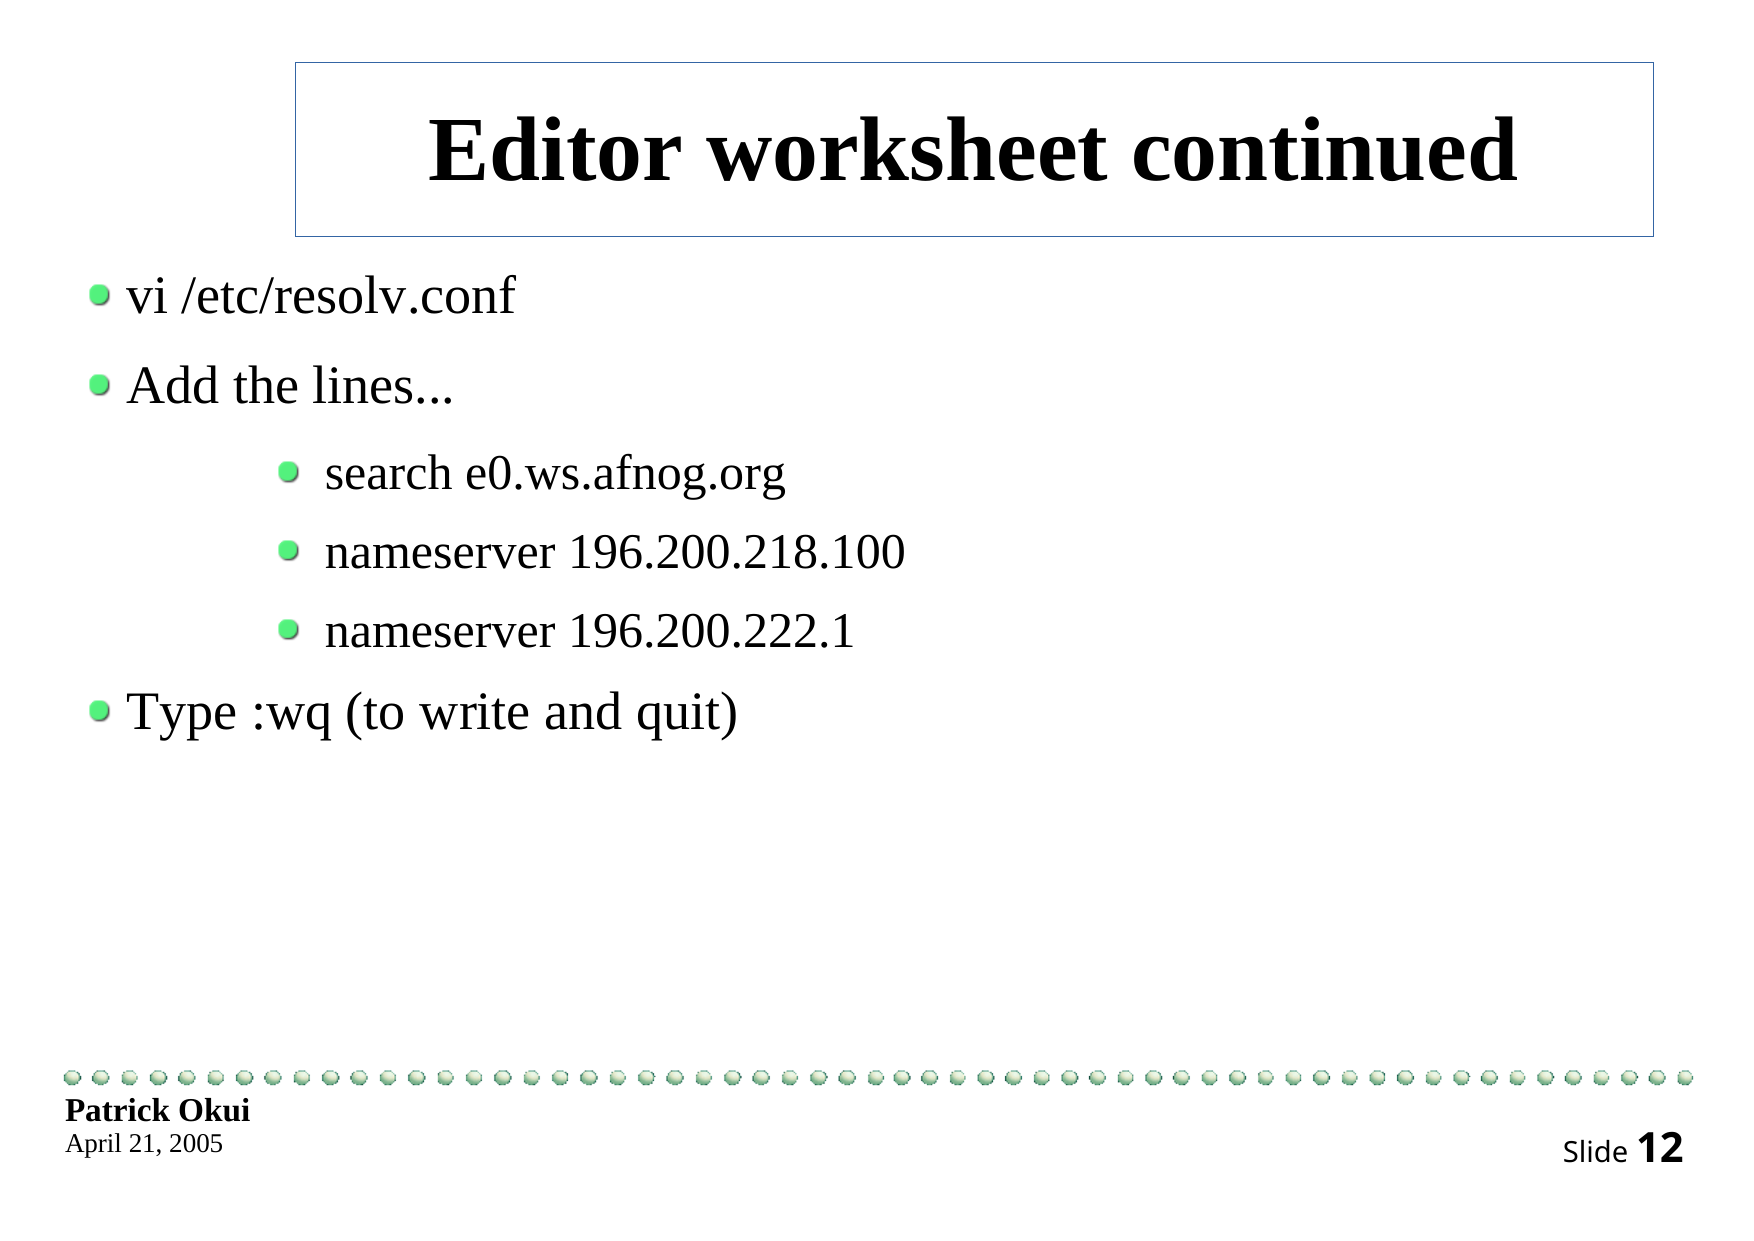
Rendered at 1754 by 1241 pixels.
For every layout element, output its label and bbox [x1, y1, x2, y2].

picture [277, 618, 301, 642]
picture [88, 283, 112, 308]
picture [88, 699, 112, 724]
picture [88, 373, 112, 398]
picture [277, 460, 301, 485]
picture [59, 1069, 1695, 1087]
picture [277, 539, 301, 563]
